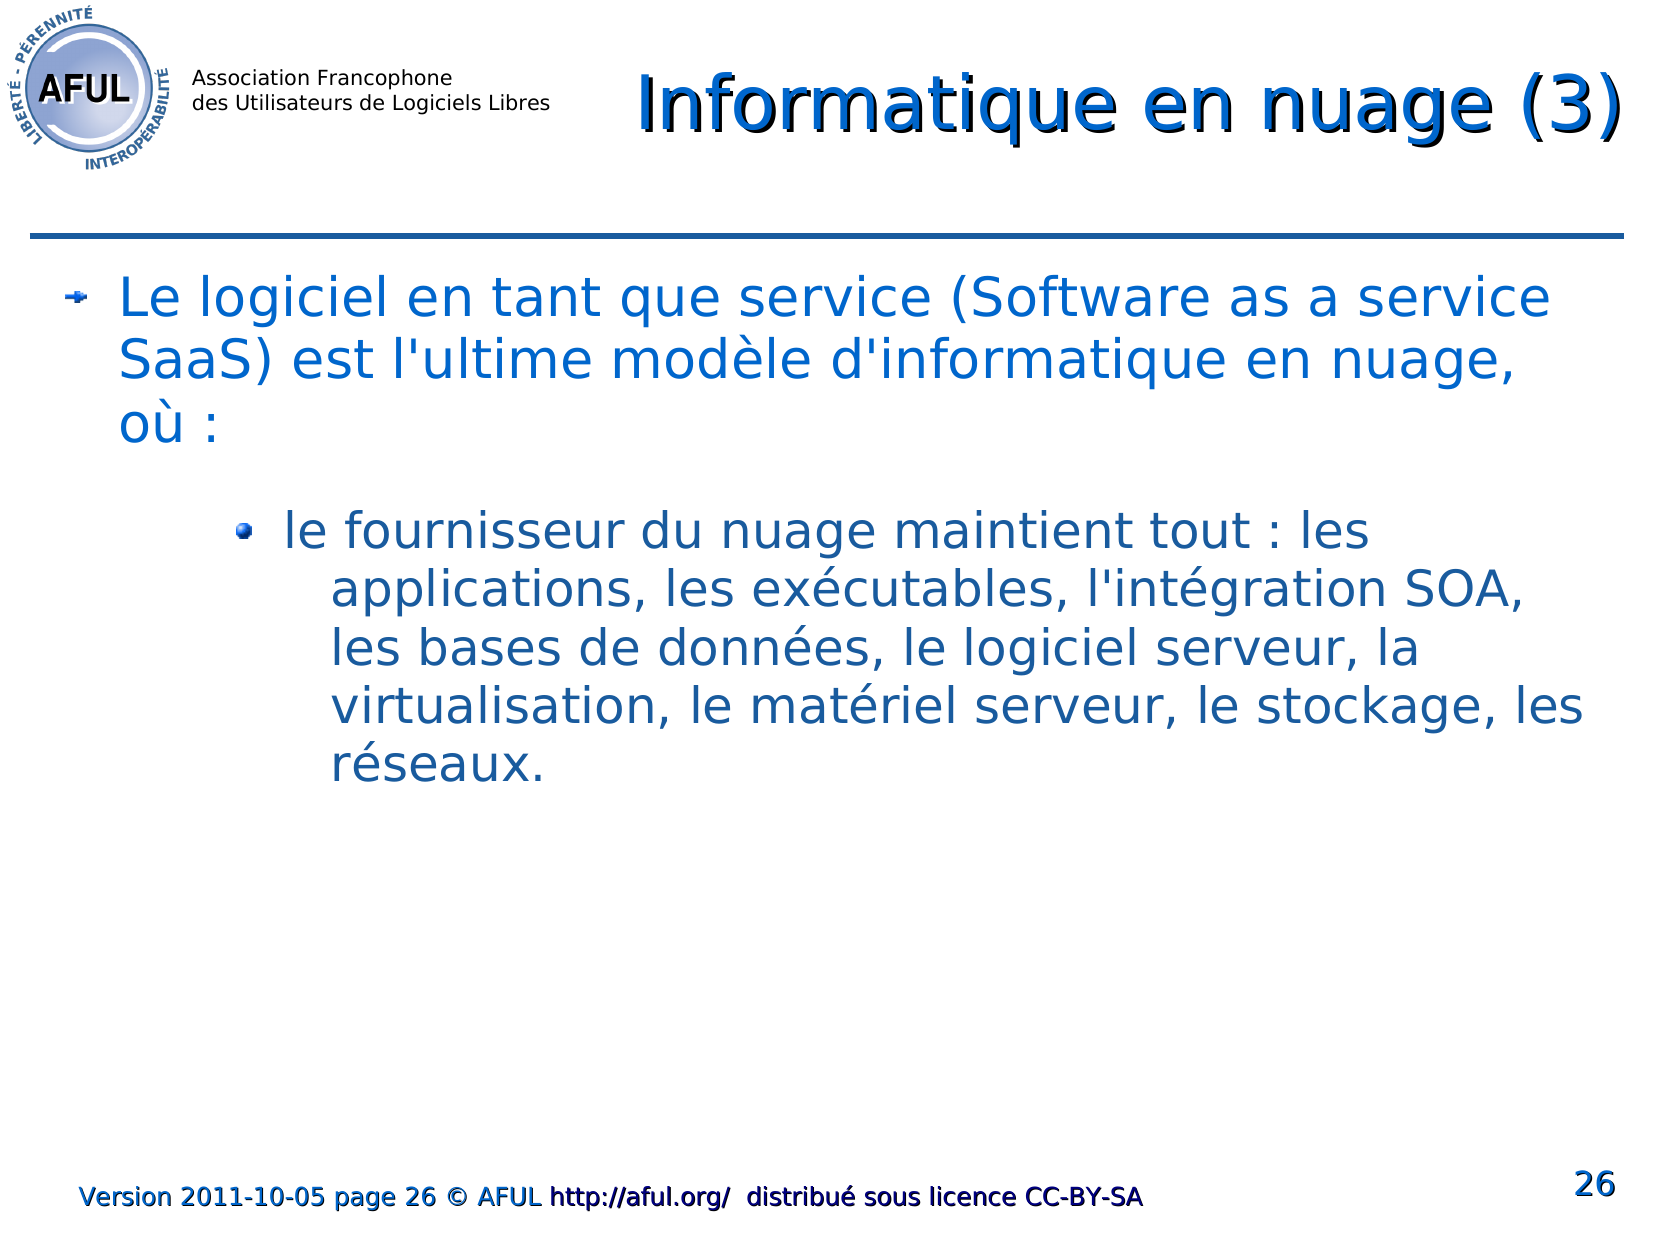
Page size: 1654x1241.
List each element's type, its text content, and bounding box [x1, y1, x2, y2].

list Le logiciel en tant que service (Software as a service SaaS) est l'ultime modèle d'informatique en nuage, où : le fournisseur du nuage maintient tout : les applications, les exécutables, l'intégration SOA, les bases de données, le logiciel serveur, la virtualisation, le matériel serveur, le stockage, les réseaux. [47, 265, 1595, 1196]
title Informatique en nuage (3) [501, 7, 1625, 200]
picture [0, 0, 178, 178]
